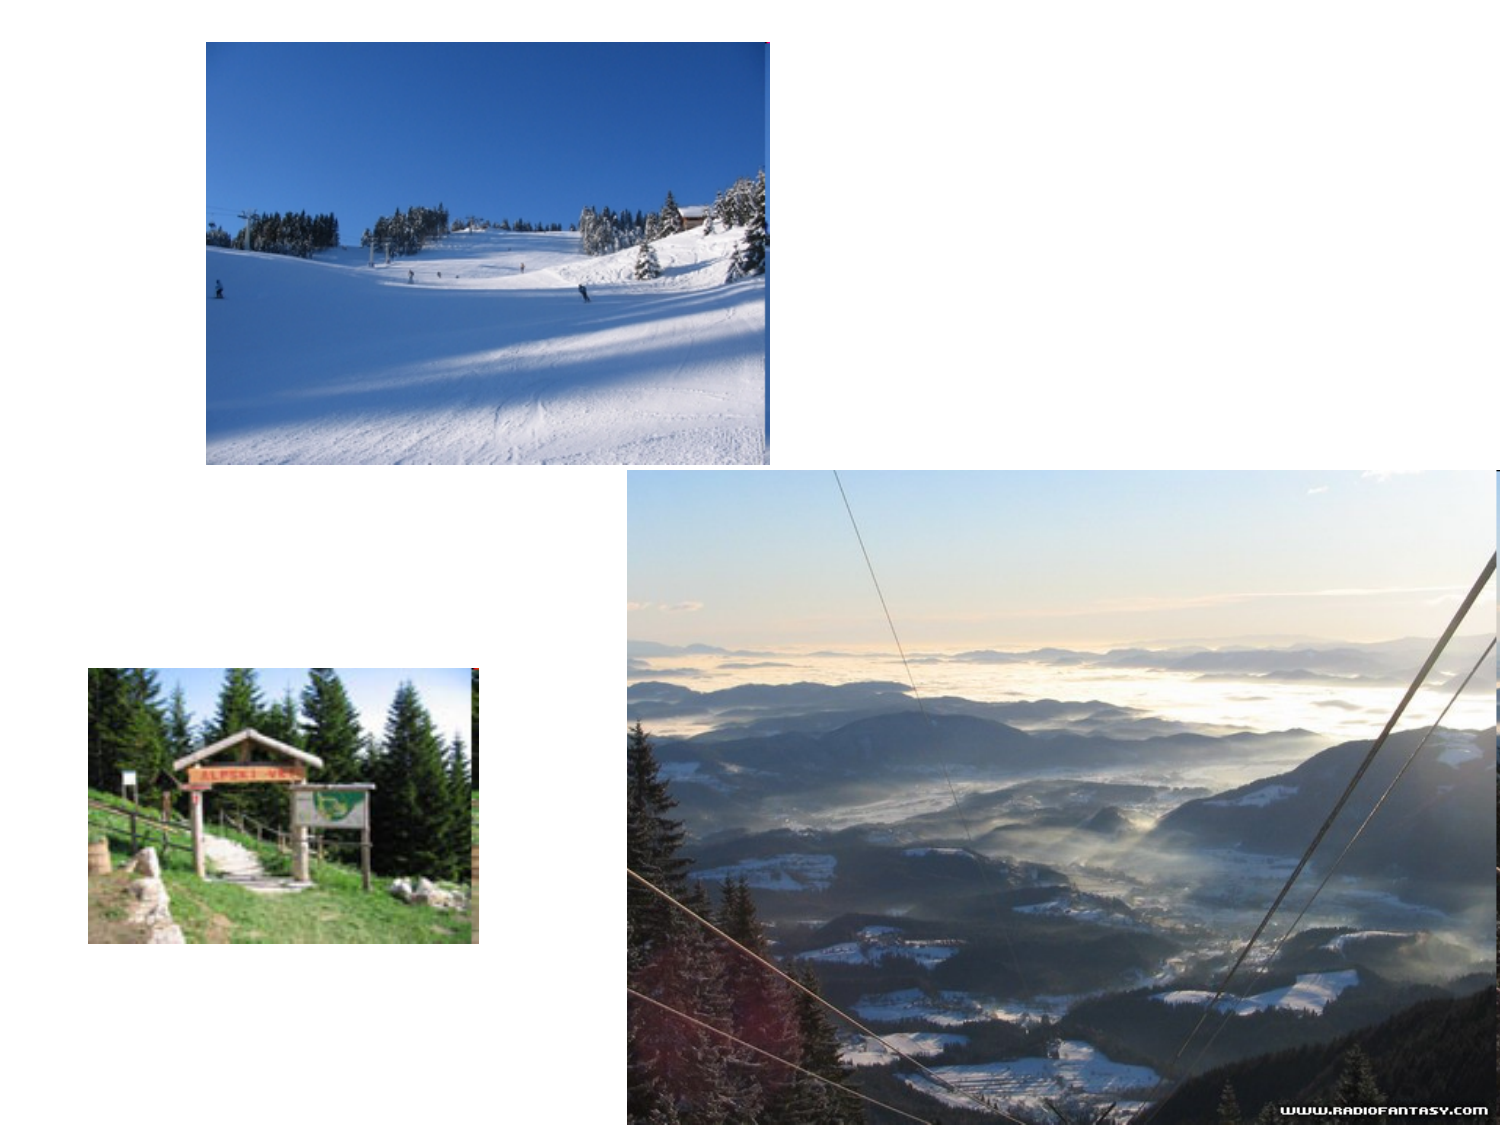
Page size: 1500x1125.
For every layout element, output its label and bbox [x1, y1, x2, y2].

picture [88, 668, 479, 944]
picture [627, 470, 1500, 1125]
picture [206, 42, 770, 465]
